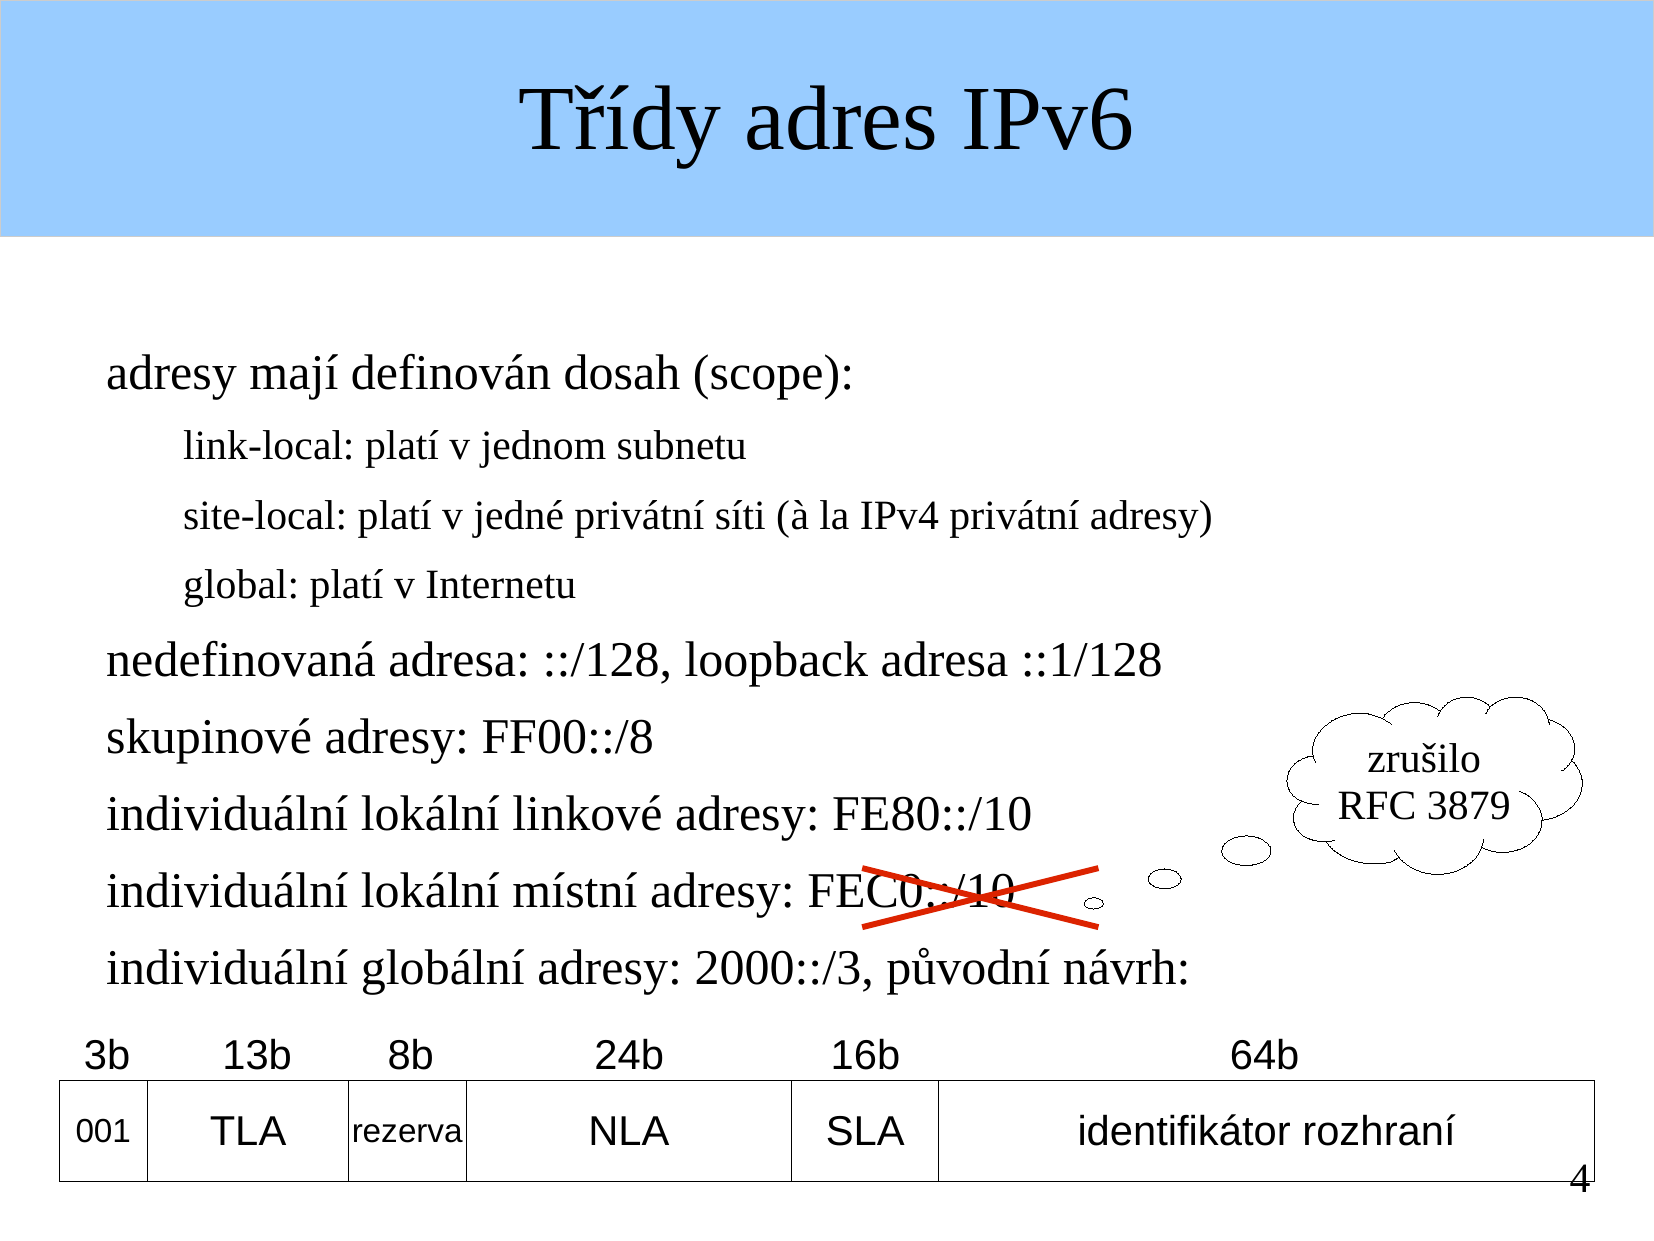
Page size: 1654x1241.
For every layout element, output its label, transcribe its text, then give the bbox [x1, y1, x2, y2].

text_box zrušilo RFC 3879 [1221, 835, 1271, 866]
text_box 64b [1222, 1031, 1307, 1080]
text_box identifikátor rozhraní [938, 1080, 1595, 1182]
text_box 13b [218, 1031, 296, 1085]
text_box NLA [466, 1080, 792, 1182]
text_box TLA [147, 1080, 348, 1182]
list adresy mají definován dosah (scope): link-local: platí v jednom subnetu site-local: platí v jedné privátní síti (à la IPv4 privátní adresy) global: platí v Internetu nedefinovaná adresa: ::/128, loopback adresa ::1/128 skupinové adresy: FF00::/8 individuální lokální linkové adresy: FE80::/10 individuální lokální místní adresy: FEC0::/10 individuální globální adresy: 2000::/3, původní návrh: [88, 344, 1565, 1080]
text_box 24b [591, 1031, 668, 1085]
text_box SLA [792, 1080, 938, 1182]
text_box 8b [372, 1031, 449, 1085]
text_box zrušilo RFC 3879 [1148, 868, 1182, 889]
text_box 16b [827, 1031, 904, 1085]
title Třídy adres IPv6 [0, 0, 1654, 237]
text_box rezerva [348, 1080, 466, 1182]
text_box 001 [59, 1080, 147, 1182]
text_box 3b [65, 1031, 149, 1085]
text_box zrušilo RFC 3879 [1286, 697, 1583, 875]
